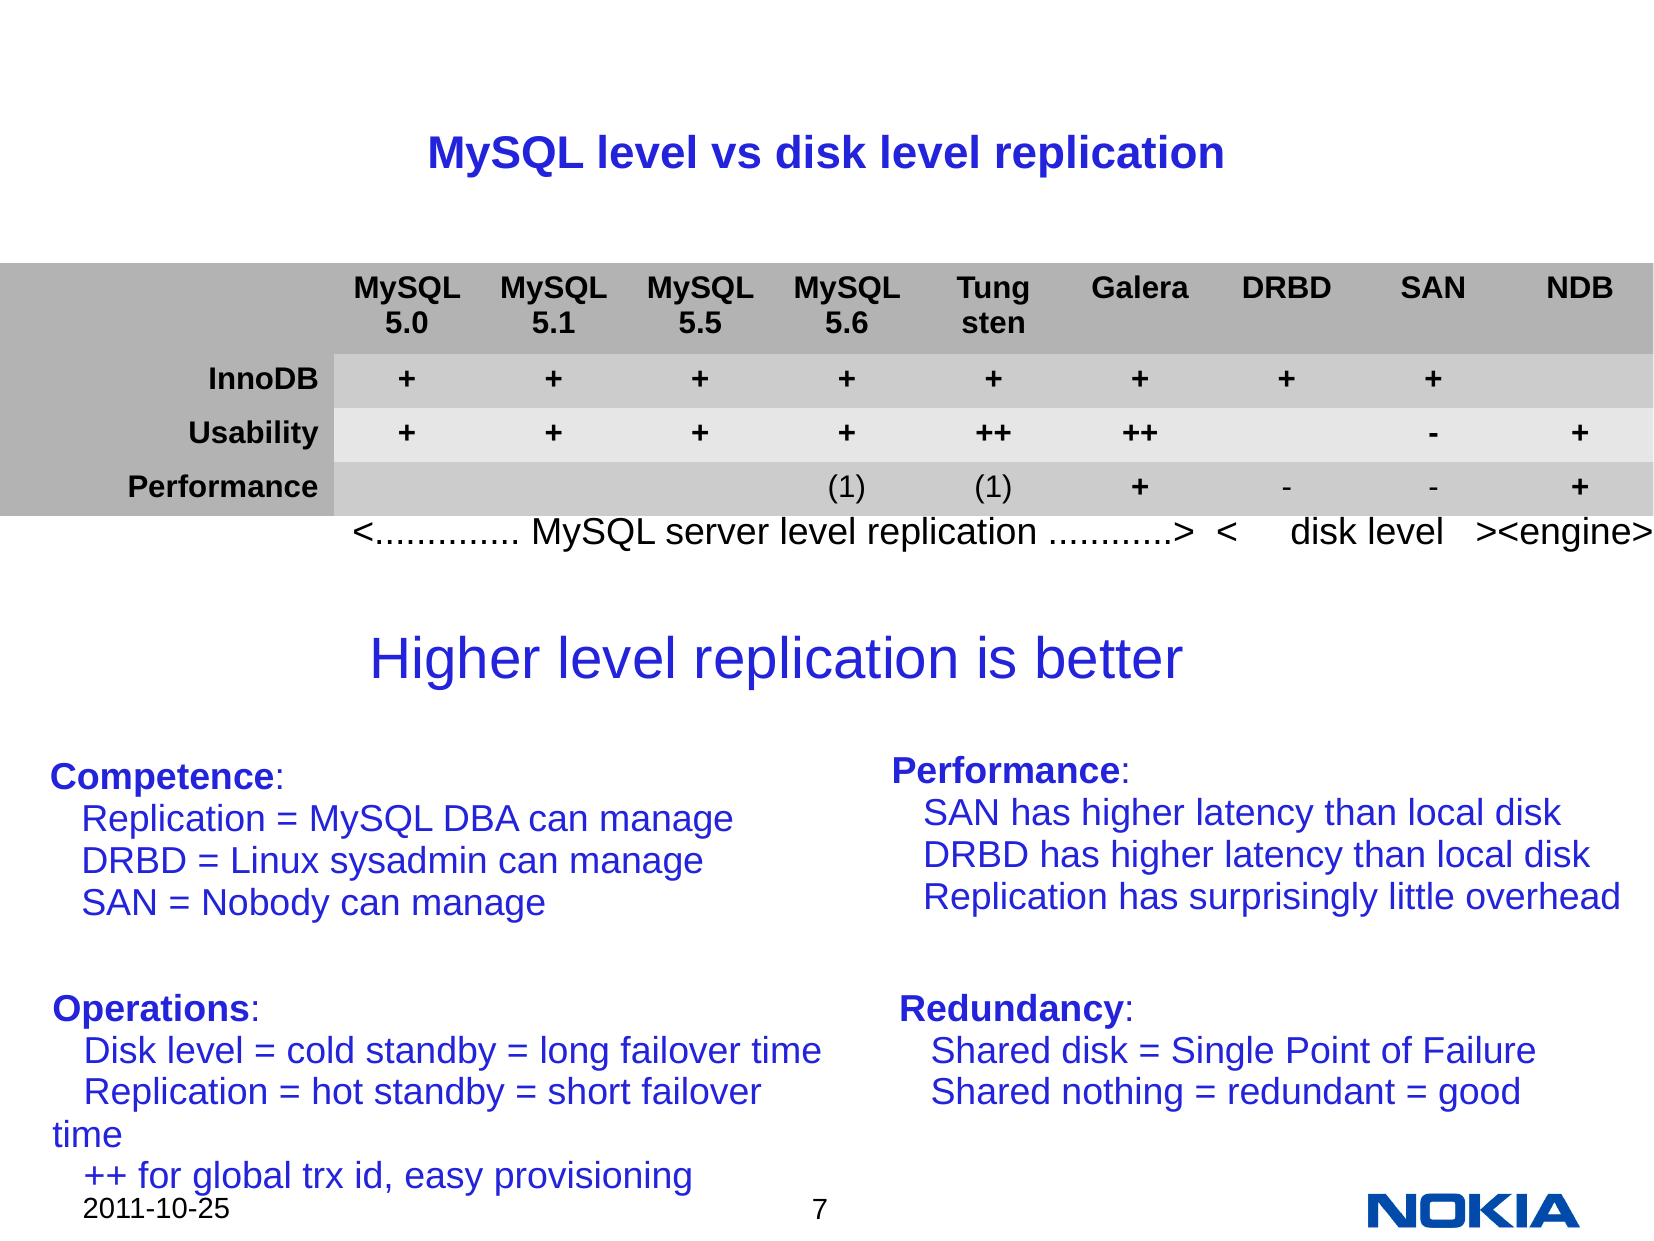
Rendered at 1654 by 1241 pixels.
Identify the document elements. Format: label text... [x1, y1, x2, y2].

table_cell [1507, 354, 1654, 408]
table_cell Usability [0, 408, 334, 462]
table_cell + [480, 408, 627, 462]
table_cell [480, 462, 627, 503]
table_cell + [334, 354, 480, 408]
table_cell + [1067, 462, 1214, 503]
table_cell + [1360, 354, 1507, 408]
table_cell + [1507, 462, 1654, 503]
table_cell (1) [920, 462, 1067, 503]
table_header Galera [1067, 263, 1214, 354]
table_cell - [1214, 462, 1360, 503]
table_header SAN [1360, 263, 1507, 354]
table_header DRBD [1214, 263, 1360, 354]
table_cell + [1507, 408, 1654, 462]
table_cell + [920, 354, 1067, 408]
table_cell [627, 462, 774, 503]
table_cell Performance [0, 462, 334, 516]
table_cell + [774, 354, 920, 408]
text_box Competence: Replication = MySQL DBA can manage DRBD = Linux sysadmin can manage SAN = Nobody can manage [35, 747, 749, 936]
table_cell + [480, 354, 627, 408]
table_cell [1214, 408, 1360, 462]
text_box Operations: Disk level = cold standby = long failover time Replication = hot standby = short failover time ++ for global trx id, easy provisioning [37, 979, 858, 1163]
table_cell - [1360, 462, 1507, 503]
table_header Tung sten [920, 263, 1067, 354]
table_cell + [334, 408, 480, 462]
table_cell InnoDB [0, 354, 334, 408]
table_cell + [627, 354, 774, 408]
table_cell - [1360, 408, 1507, 462]
table_cell + [1067, 354, 1214, 408]
table_header [0, 263, 334, 354]
text_box Redundancy: Shared disk = Single Point of Failure Shared nothing = redundant = good [884, 979, 1654, 1163]
table_cell + [774, 408, 920, 462]
table_header MySQL 5.0 [334, 263, 480, 354]
table_cell (1) [774, 462, 920, 503]
table_header MySQL 5.5 [627, 263, 774, 354]
text_box <.............. MySQL server level replication ............> < disk level ><engine> [337, 503, 1654, 616]
table_header MySQL 5.1 [480, 263, 627, 354]
table_cell + [627, 408, 774, 462]
title MySQL level vs disk level replication [82, 49, 1571, 257]
table_cell + [1214, 354, 1360, 408]
table_cell [334, 462, 480, 516]
text_box Higher level replication is better [354, 618, 1201, 699]
picture [1347, 1184, 1601, 1233]
table_header MySQL 5.6 [774, 263, 920, 354]
table_cell ++ [920, 408, 1067, 462]
text_box Performance: SAN has higher latency than local disk DRBD has higher latency than local disk Replication has surprisingly little overhead [876, 742, 1636, 925]
table_cell ++ [1067, 408, 1214, 462]
table_header NDB [1507, 263, 1654, 354]
